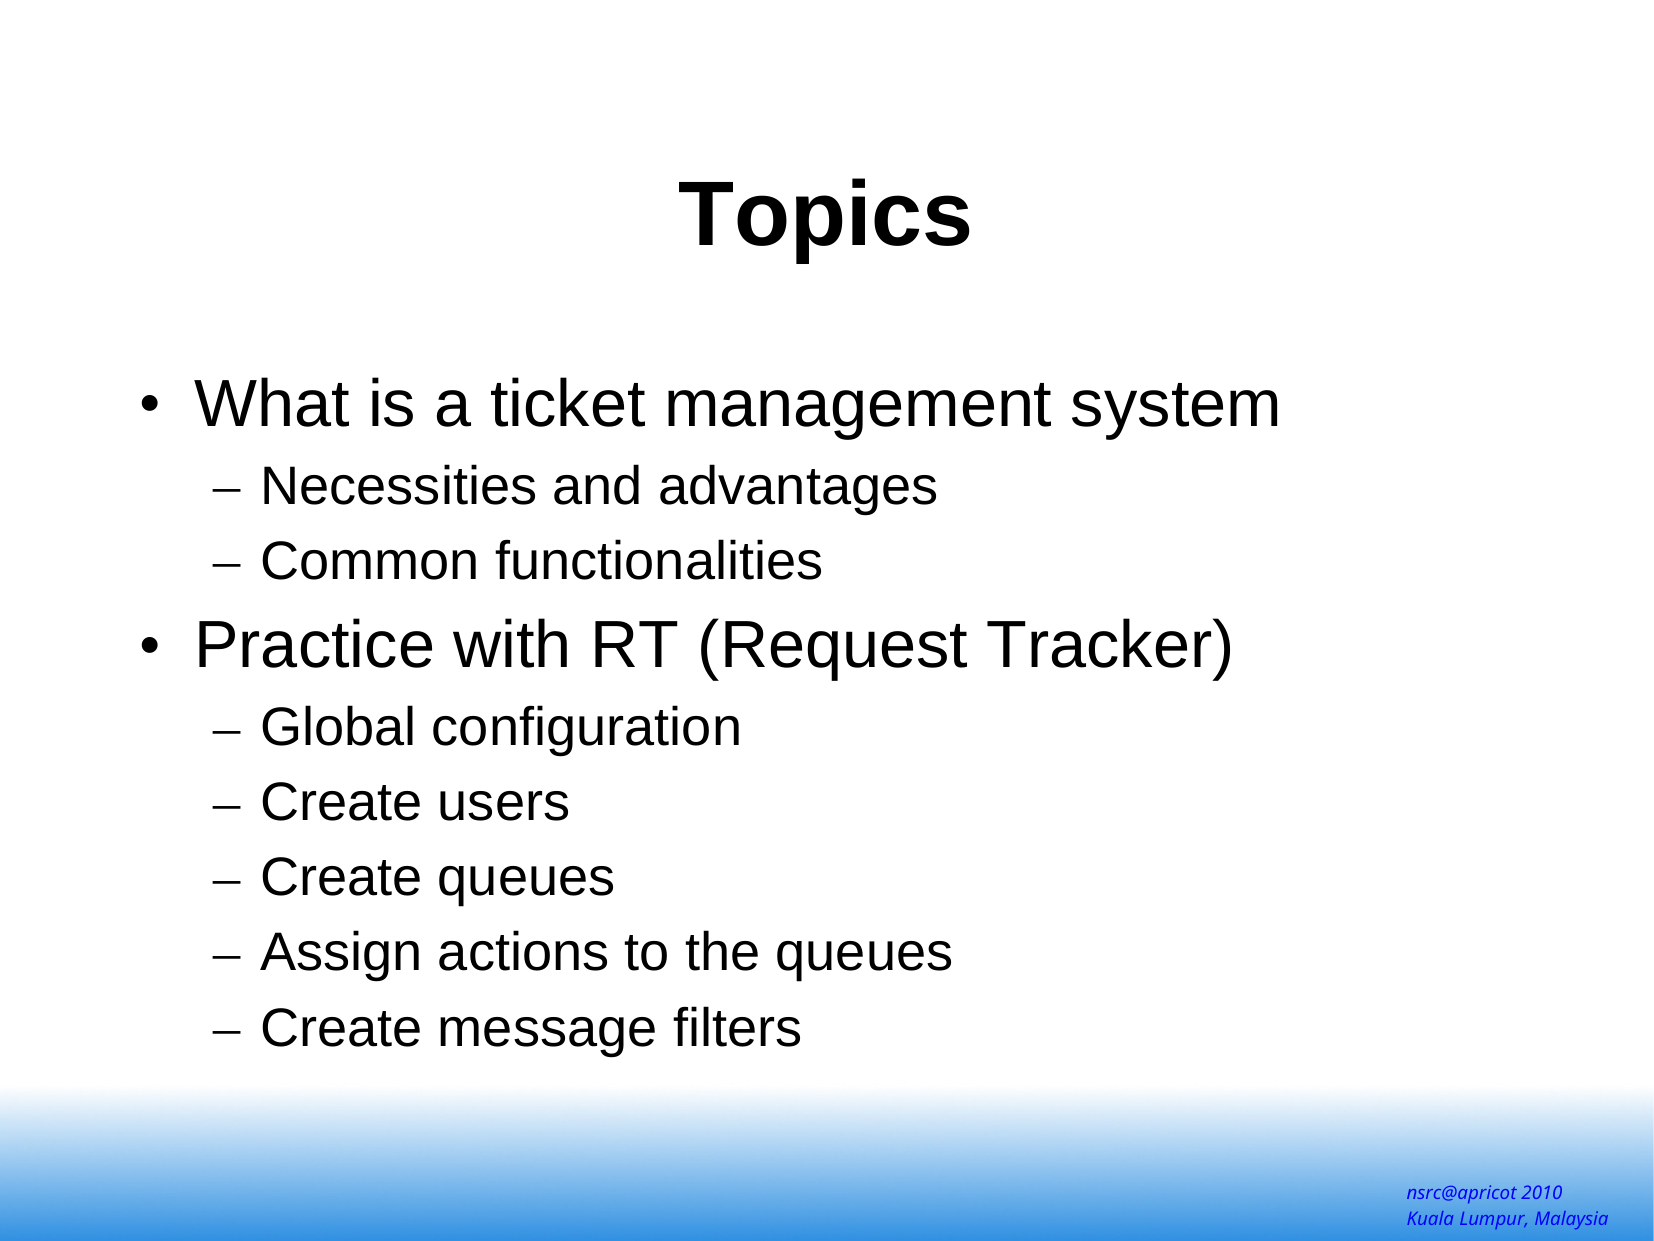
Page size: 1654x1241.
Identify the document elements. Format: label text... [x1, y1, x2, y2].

picture [0, 1083, 1654, 1241]
list What is a ticket management system Necessities and advantages Common functionalities Practice with RT (Request Tracker) Global configuration Create users Create queues Assign actions to the queues Create message filters [124, 358, 1530, 1103]
title Topics [124, 110, 1530, 317]
